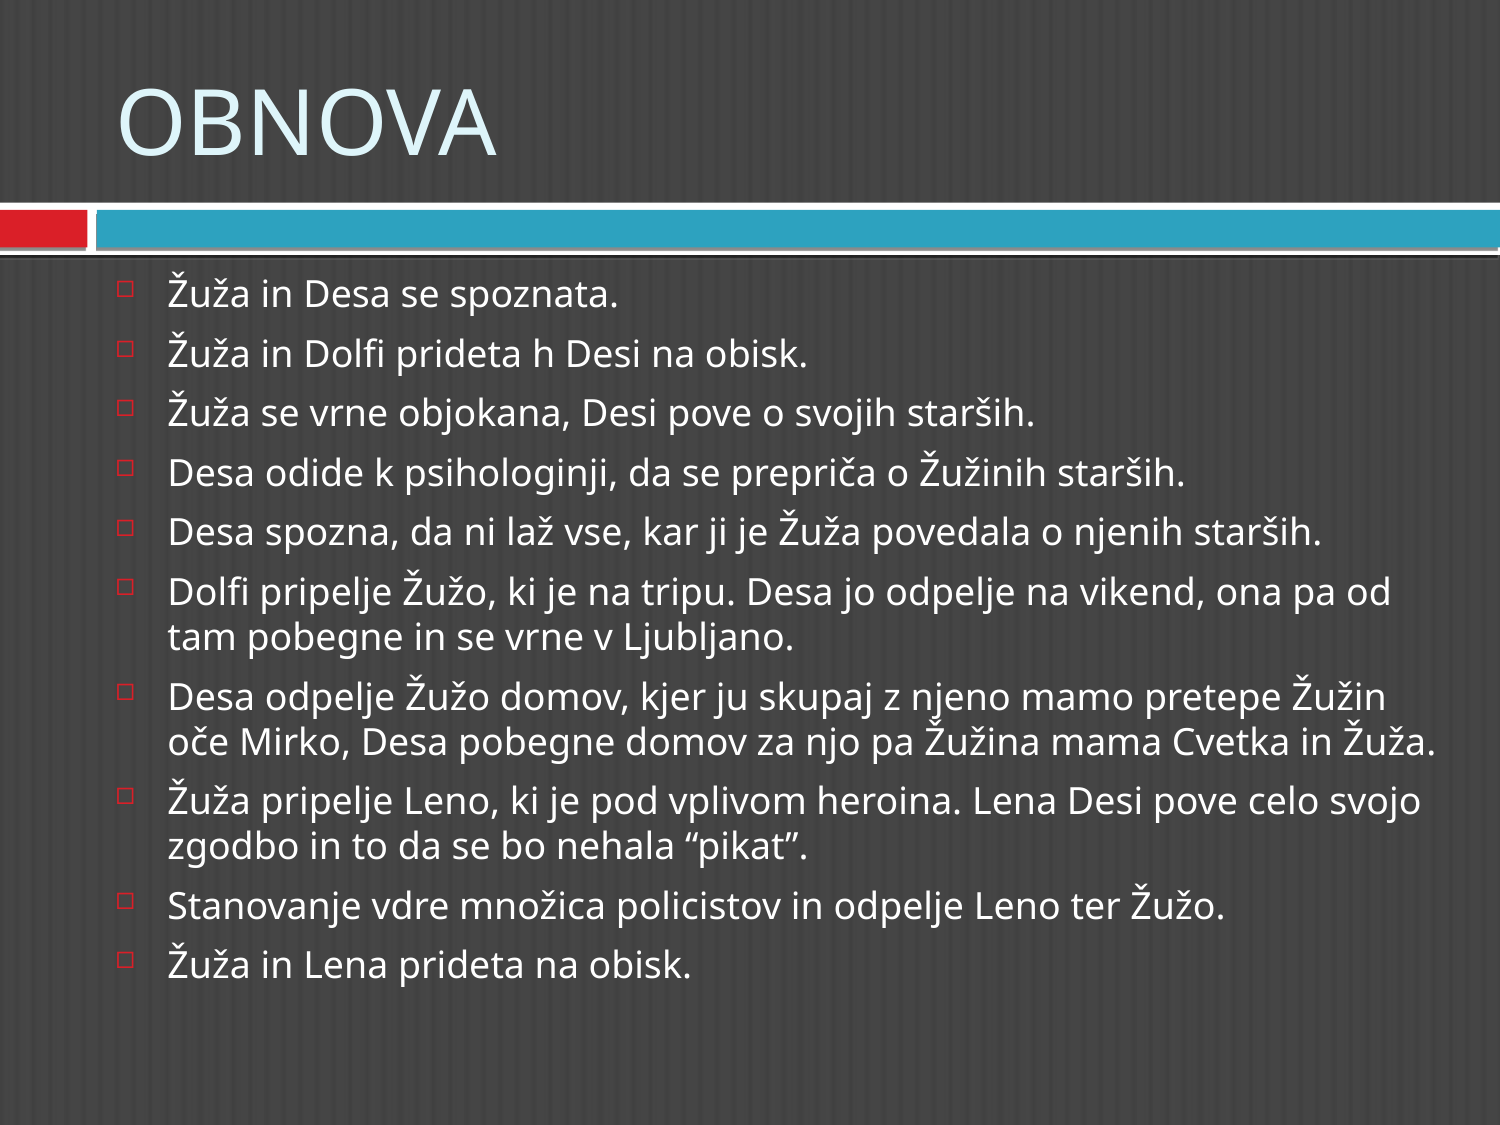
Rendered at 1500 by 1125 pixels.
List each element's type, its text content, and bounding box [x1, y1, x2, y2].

picture [0, 0, 1500, 202]
list Žuža in Desa se spoznata. Žuža in Dolfi prideta h Desi na obisk. Žuža se vrne objokana, Desi pove o svojih starših. Desa odide k psihologinji, da se prepriča o Žužinih starših. Desa spozna, da ni laž vse, kar ji je Žuža povedala o njenih starših. Dolfi pripelje Žužo, ki je na tripu. Desa jo odpelje na vikend, ona pa od tam pobegne in se vrne v Ljubljano. Desa odpelje Žužo domov, kjer ju skupaj z njeno mamo pretepe Žužin oče Mirko, Desa pobegne domov za njo pa Žužina mama Cvetka in Žuža. Žuža pripelje Leno, ki je pod vplivom heroina. Lena Desi pove celo svojo zgodbo in to da se bo nehala “pikat”. Stanovanje vdre množica policistov in odpelje Leno ter Žužo. Žuža in Lena prideta na obisk. [100, 262, 1471, 1094]
title OBNOVA [100, 37, 1438, 200]
picture [0, 255, 1500, 1125]
